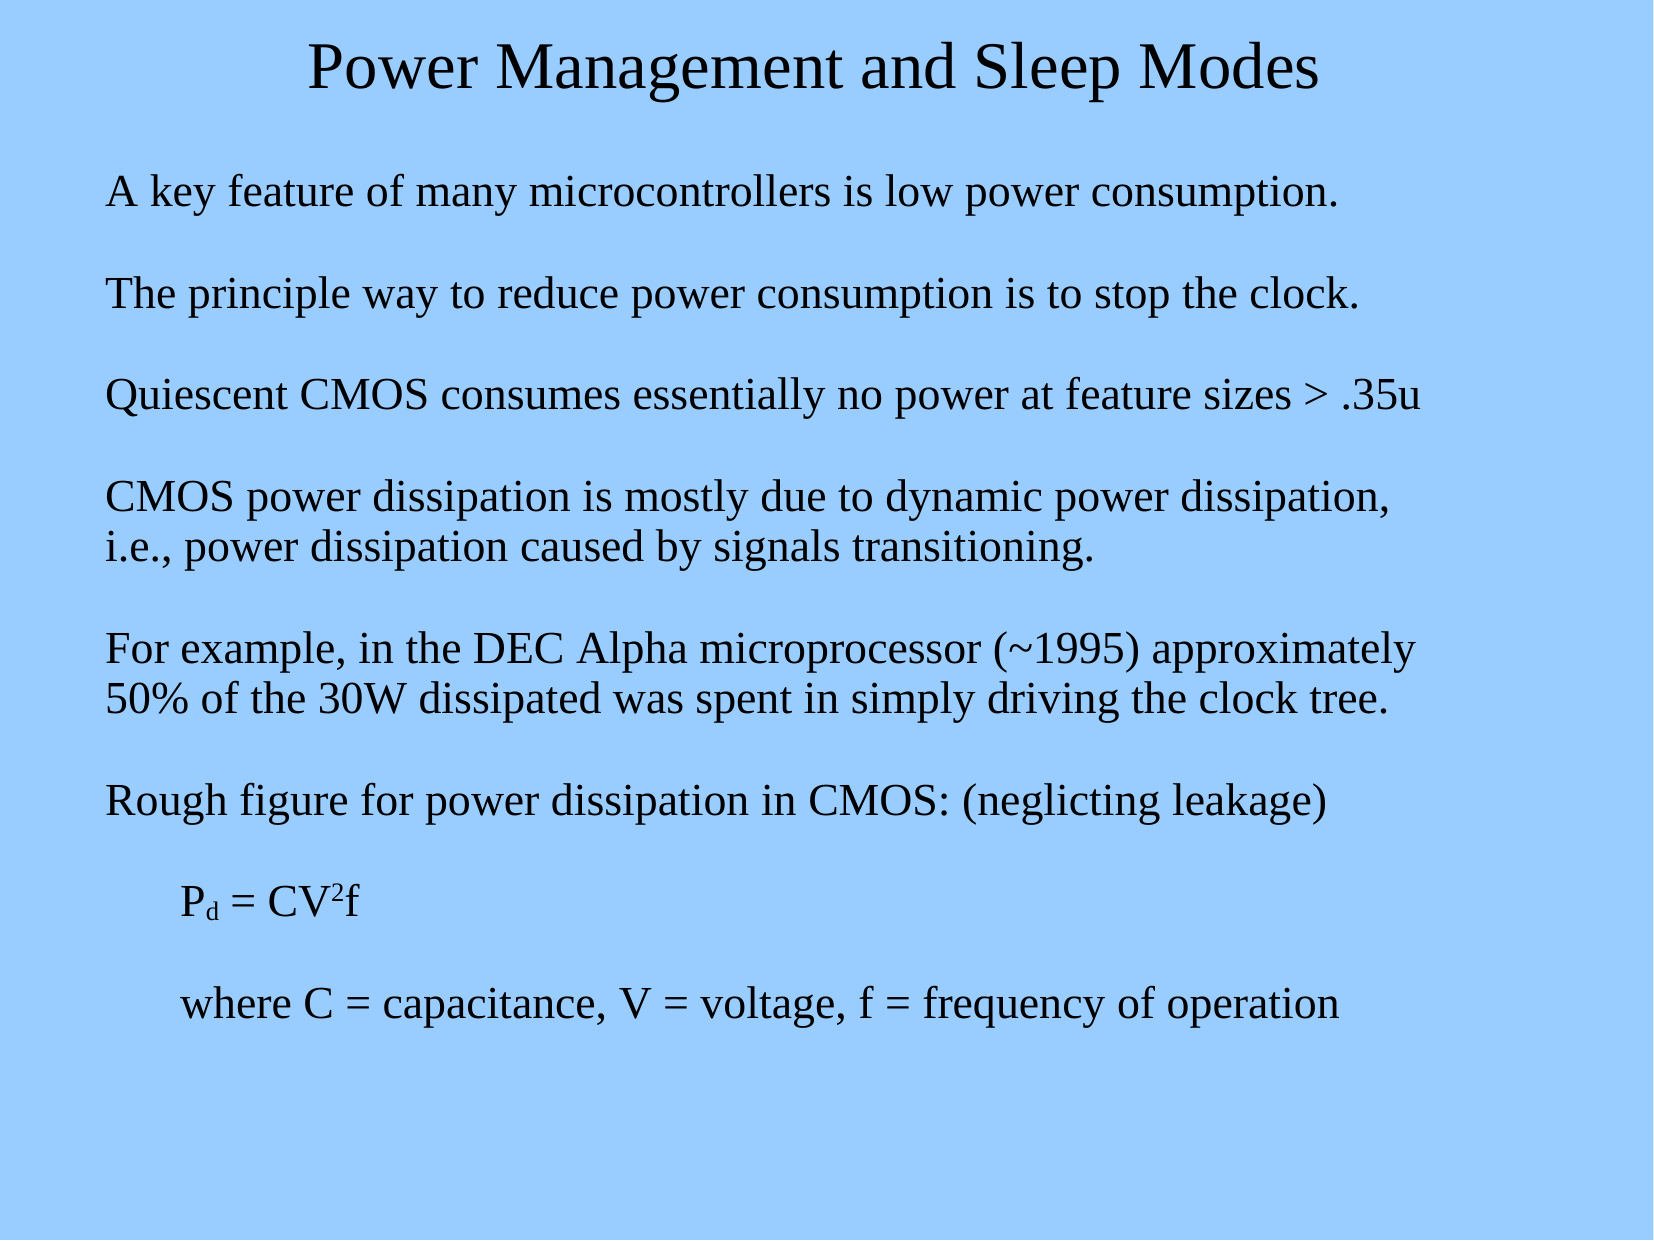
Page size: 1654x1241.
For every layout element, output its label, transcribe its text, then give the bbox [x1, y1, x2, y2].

text_box A key feature of many microcontrollers is low power consumption. The principle way to reduce power consumption is to stop the clock. Quiescent CMOS consumes essentially no power at feature sizes > .35u CMOS power dissipation is mostly due to dynamic power dissipation, i.e., power dissipation caused by signals transitioning. For example, in the DEC Alpha microprocessor (~1995) approximately 50% of the 30W dissipated was spent in simply driving the clock tree. Rough figure for power dissipation in CMOS: (neglicting leakage) Pd = CV2f where C = capacitance, V = voltage, f = frequency of operation [105, 165, 1509, 1097]
text_box [75, 225, 1538, 1126]
text_box Power Management and Sleep Modes [307, 28, 1322, 104]
